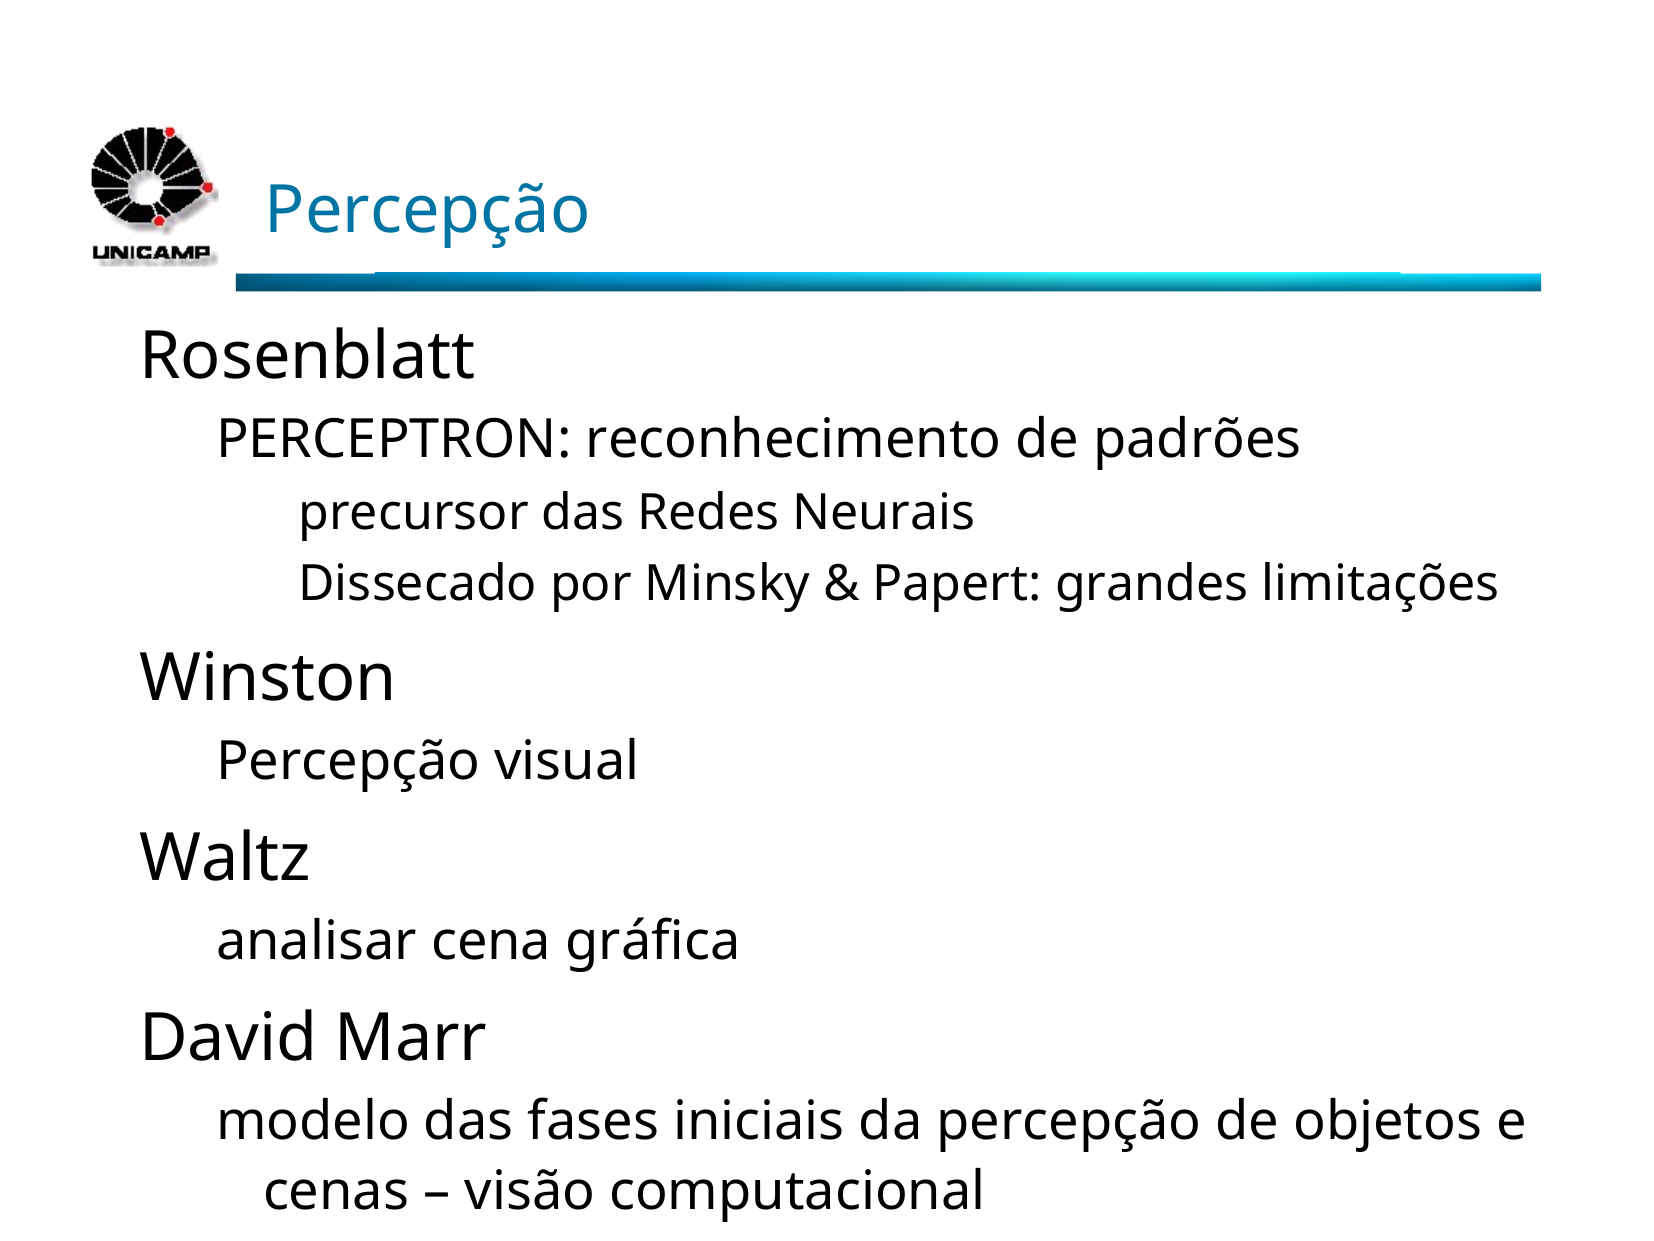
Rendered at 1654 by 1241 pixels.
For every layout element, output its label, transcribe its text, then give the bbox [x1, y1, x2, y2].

list Rosenblatt PERCEPTRON: reconhecimento de padrões precursor das Redes Neurais Dissecado por Minsky & Papert: grandes limitações Winston Percepção visual Waltz analisar cena gráfica David Marr modelo das fases iniciais da percepção de objetos e cenas – visão computacional [121, 309, 1534, 1182]
picture [125, 272, 1654, 295]
title Percepção [264, 42, 1534, 250]
